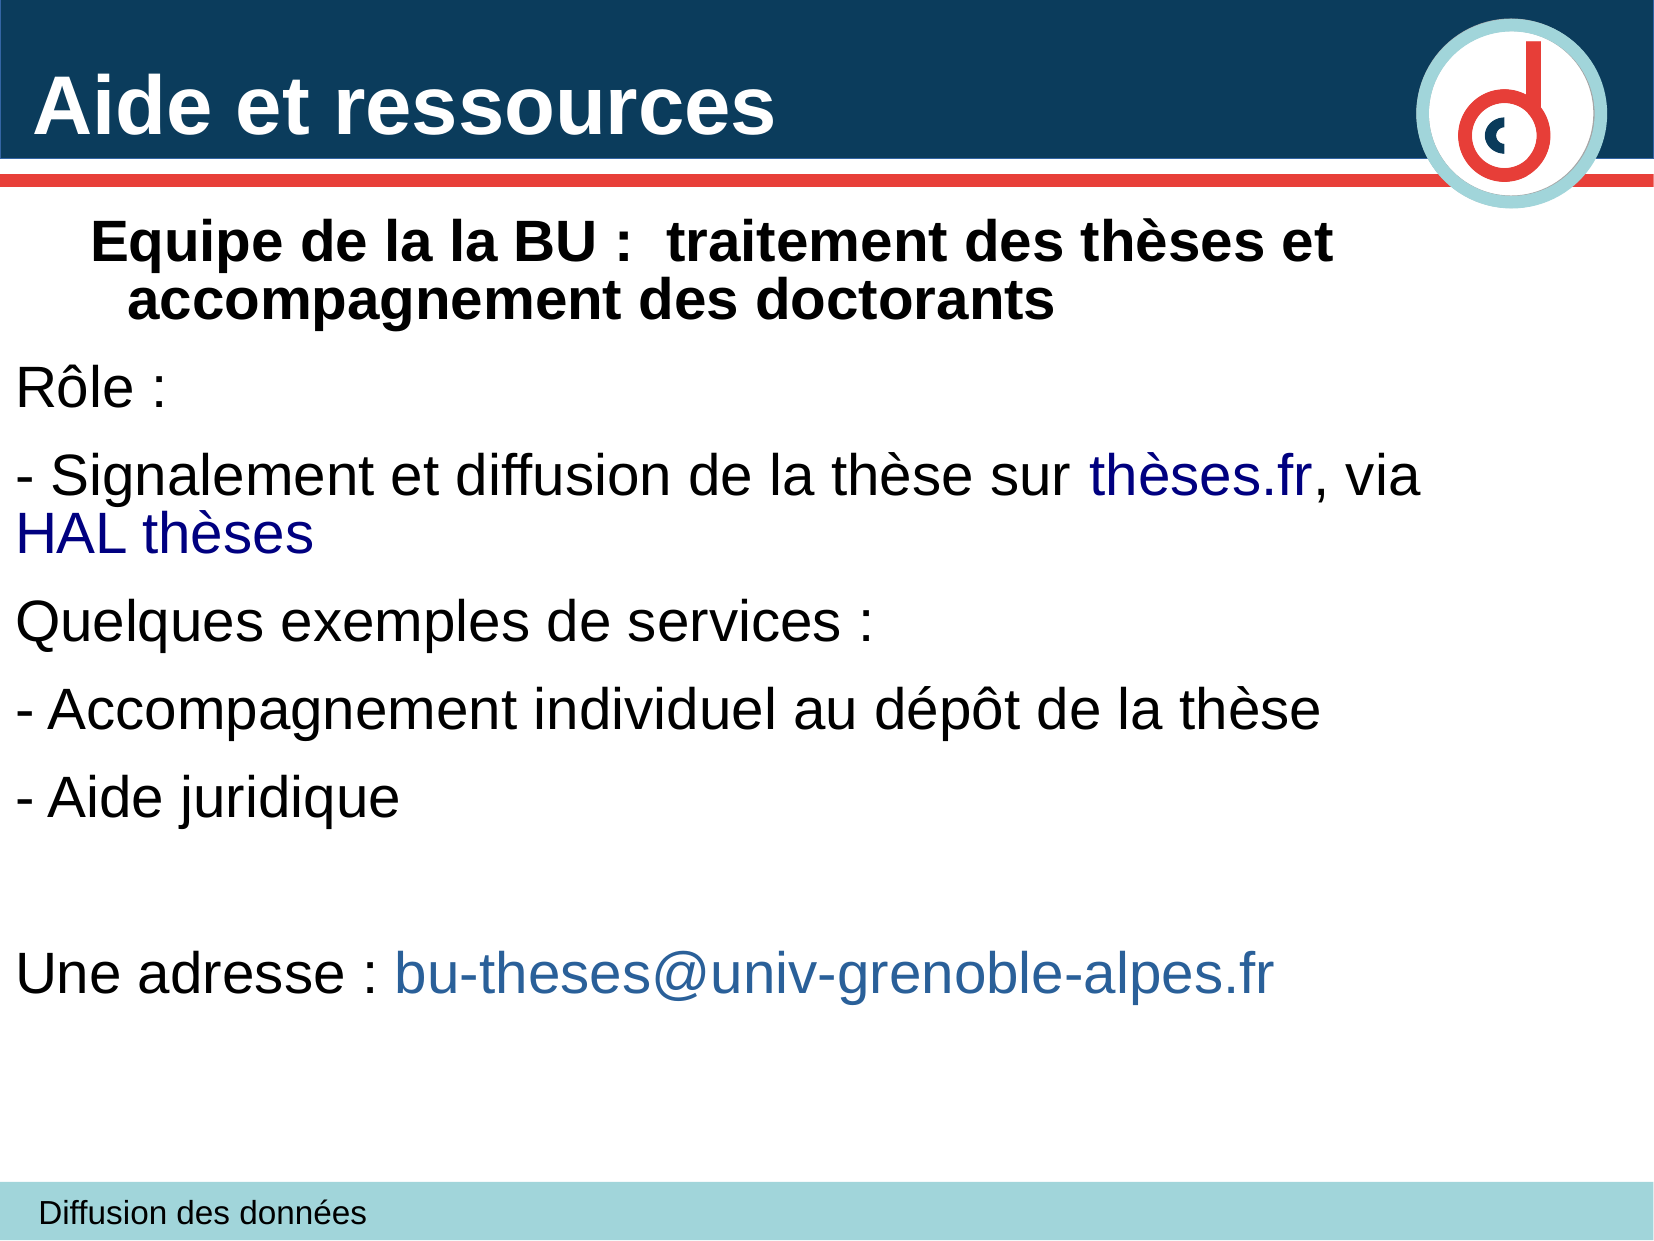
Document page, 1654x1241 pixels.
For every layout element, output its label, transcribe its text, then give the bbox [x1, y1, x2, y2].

text_box Diffusion des données [23, 1187, 621, 1241]
list Equipe de la la BU : traitement des thèses et accompagnement des doctorants Rôle : - Signalement et diffusion de la thèse sur thèses.fr, via HAL thèses Quelques exemples de services : - Accompagnement individuel au dépôt de la thèse - Aide juridique Une adresse : bu-theses@univ-grenoble-alpes.fr [0, 206, 1625, 1182]
title Aide et ressources [17, 11, 1412, 159]
